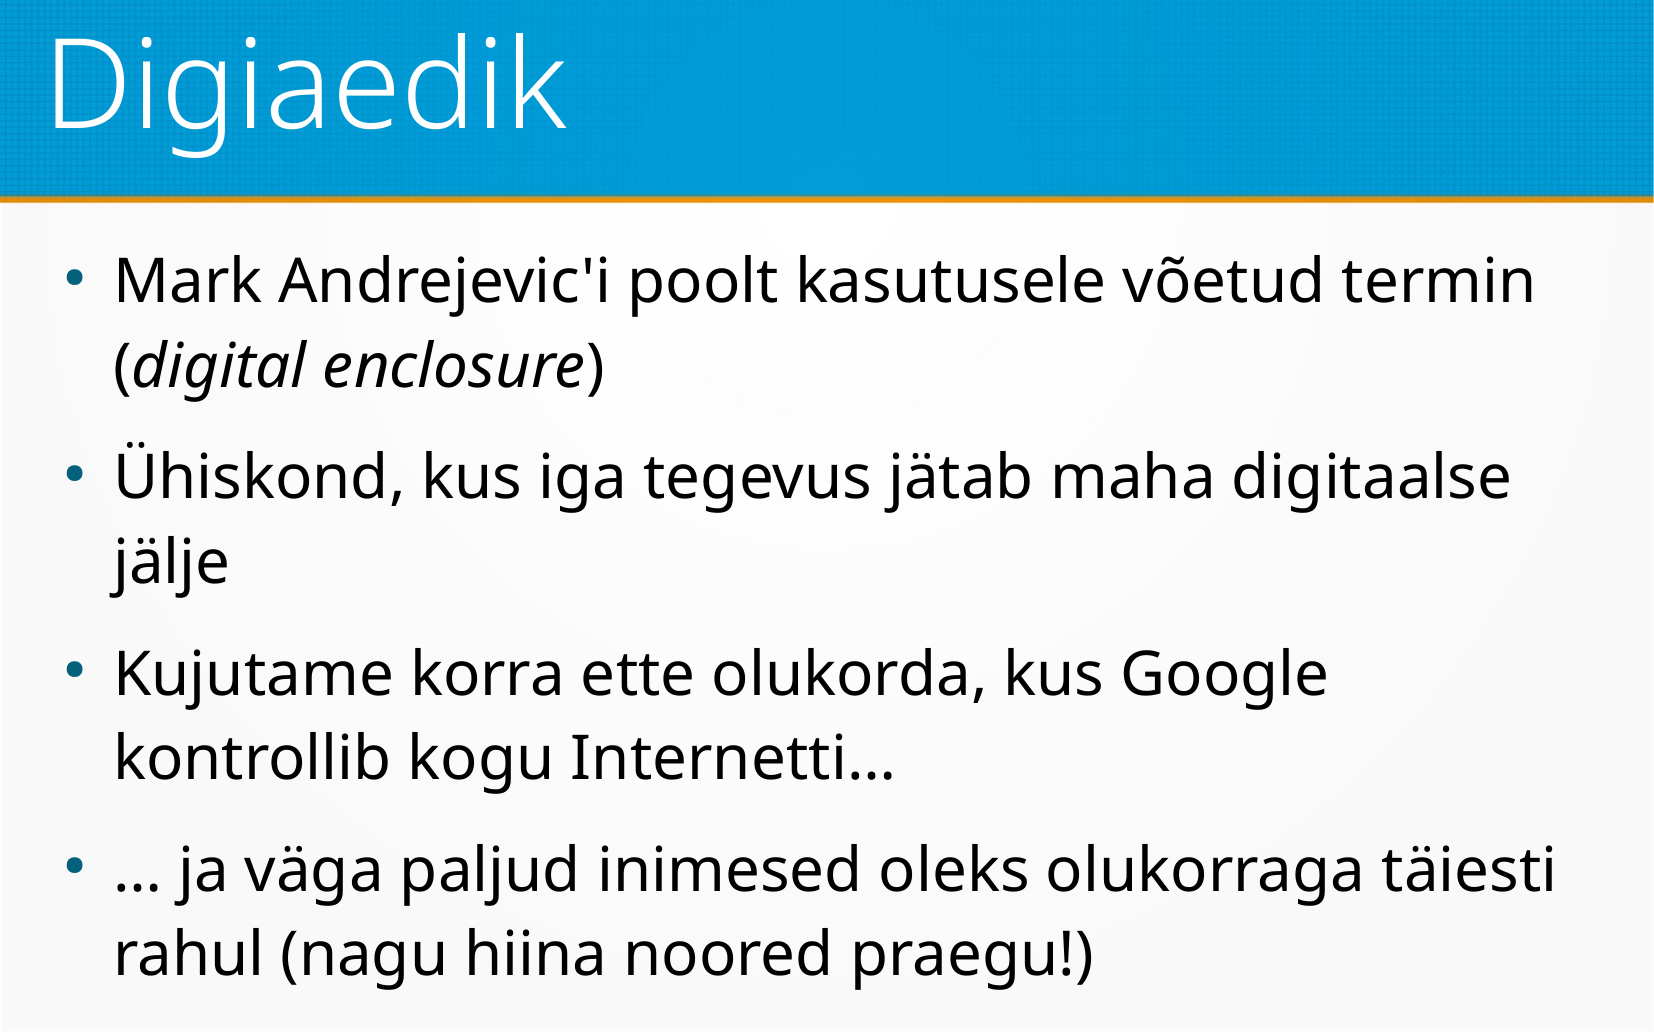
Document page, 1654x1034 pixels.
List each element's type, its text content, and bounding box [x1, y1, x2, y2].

title Digiaedik [43, 0, 1619, 166]
list Mark Andrejevic'i poolt kasutusele võetud termin (digital enclosure) Ühiskond, kus iga tegevus jätab maha digitaalse jälje Kujutame korra ette olukorda, kus Google kontrollib kogu Internetti… … ja väga paljud inimesed oleks olukorraga täiesti rahul (nagu hiina noored praegu!) [47, 236, 1607, 1002]
picture [0, 195, 1654, 1034]
